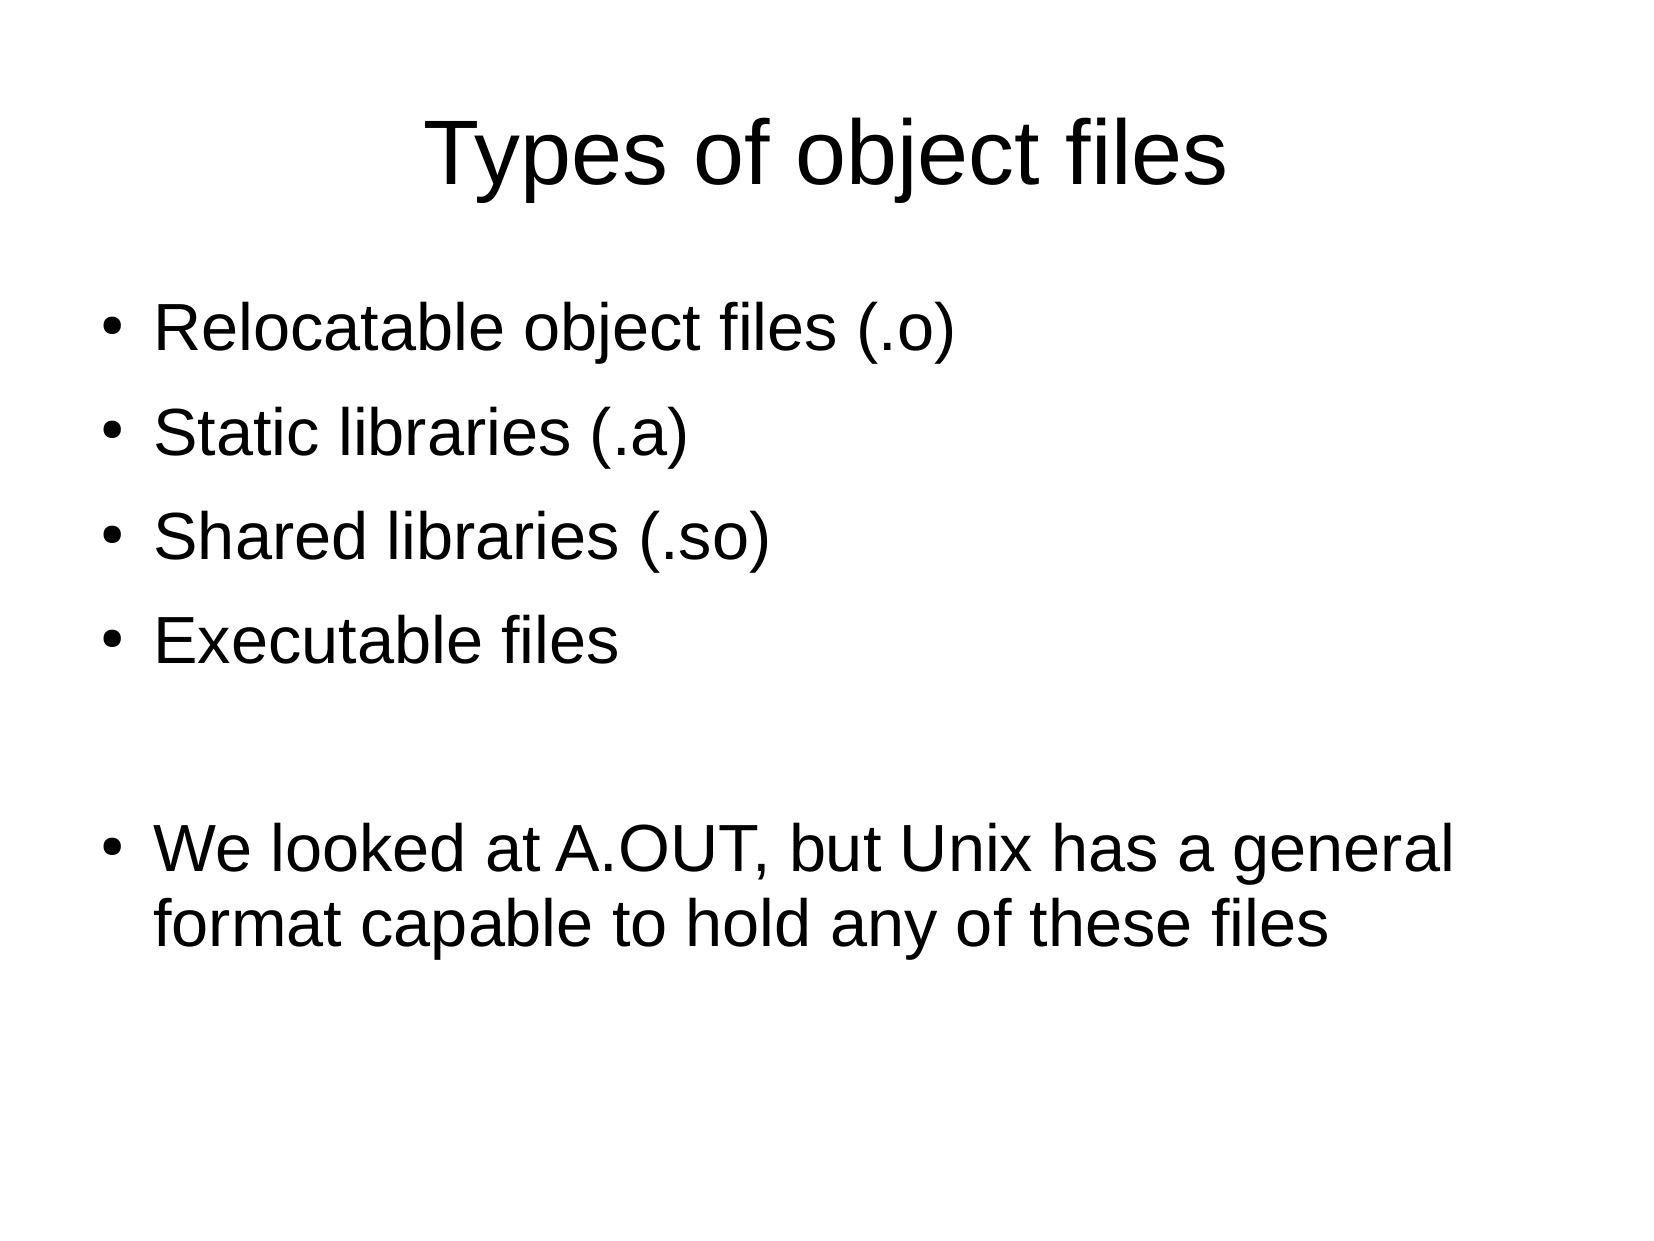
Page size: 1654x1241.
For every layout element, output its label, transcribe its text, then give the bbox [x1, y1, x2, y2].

list Relocatable object files (.o) Static libraries (.a) Shared libraries (.so) Executable files We looked at A.OUT, but Unix has a general format capable to hold any of these files [82, 290, 1571, 1010]
title Types of object files [82, 49, 1571, 257]
